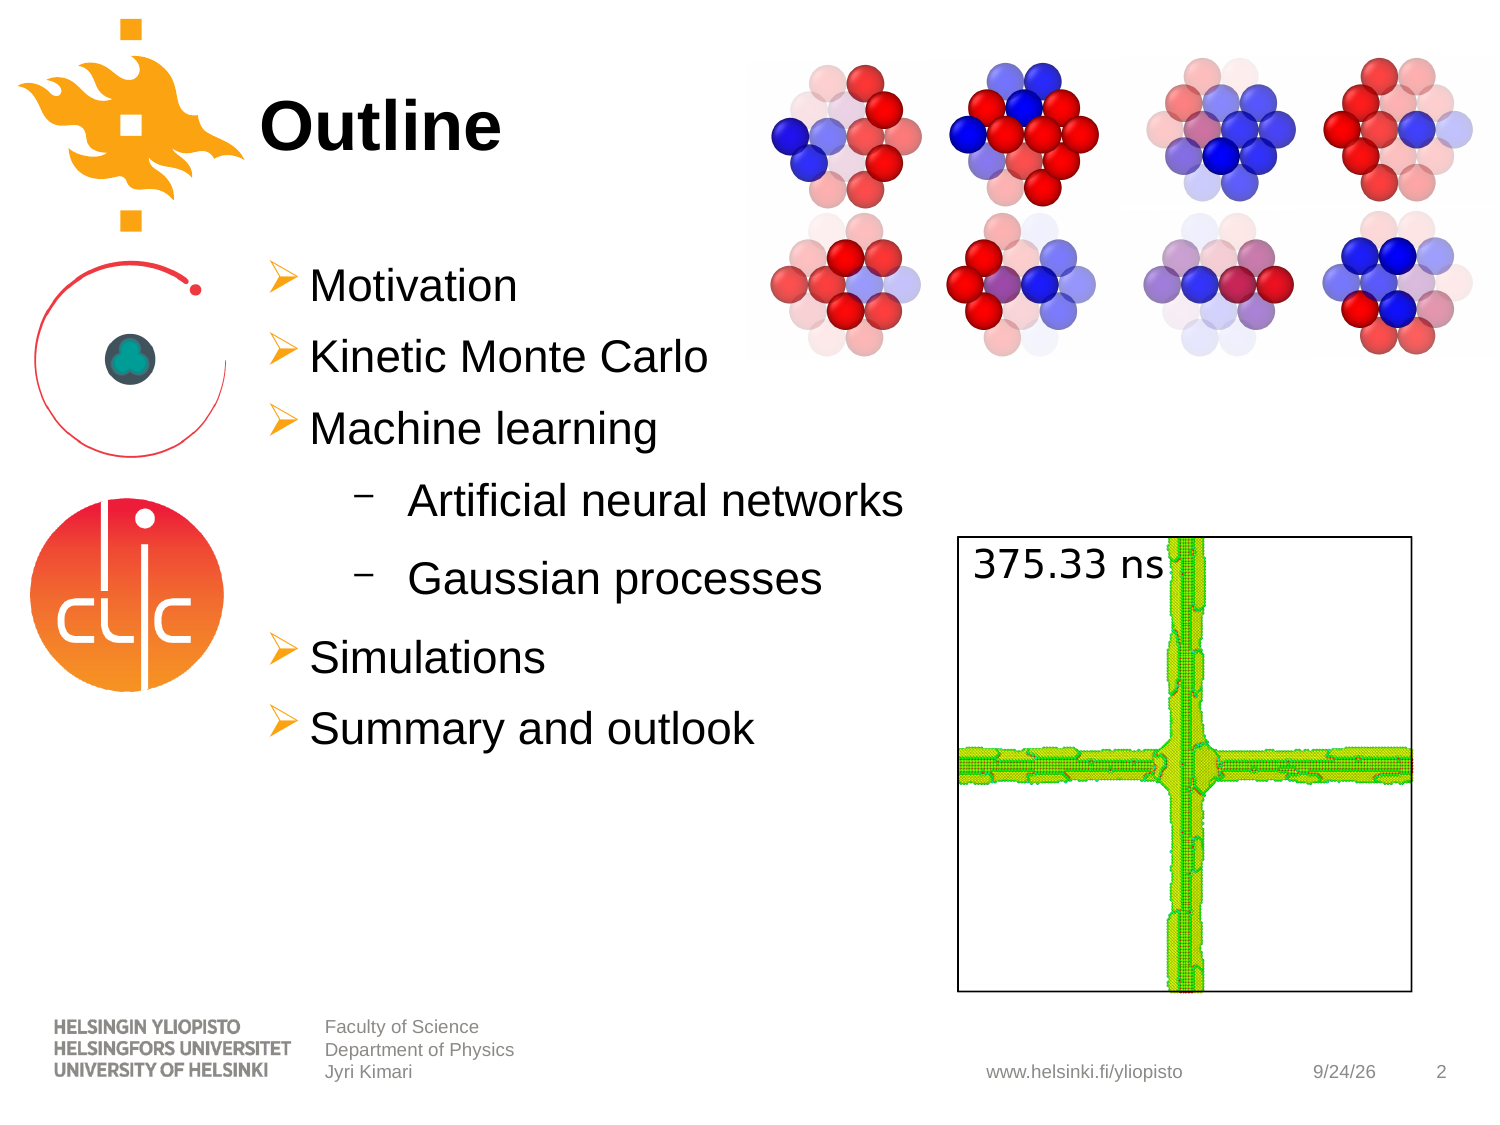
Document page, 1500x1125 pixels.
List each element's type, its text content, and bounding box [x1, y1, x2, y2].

slide_number 10 [1376, 1011, 1447, 1083]
picture [875, 532, 1495, 997]
picture [0, 255, 272, 740]
picture [746, 55, 1497, 359]
title Outline [259, 30, 1447, 214]
slide_number 11/14/18 [1230, 1011, 1376, 1083]
list Motivation Kinetic Monte Carlo Machine learning Artificial neural networks Gaussian processes Simulations Summary and outlook [265, 255, 1447, 988]
picture [53, 1017, 292, 1079]
title Outline [946, 204, 1447, 210]
footer Faculty of Science Department of Physics Jyri Kimari [324, 1011, 750, 1083]
